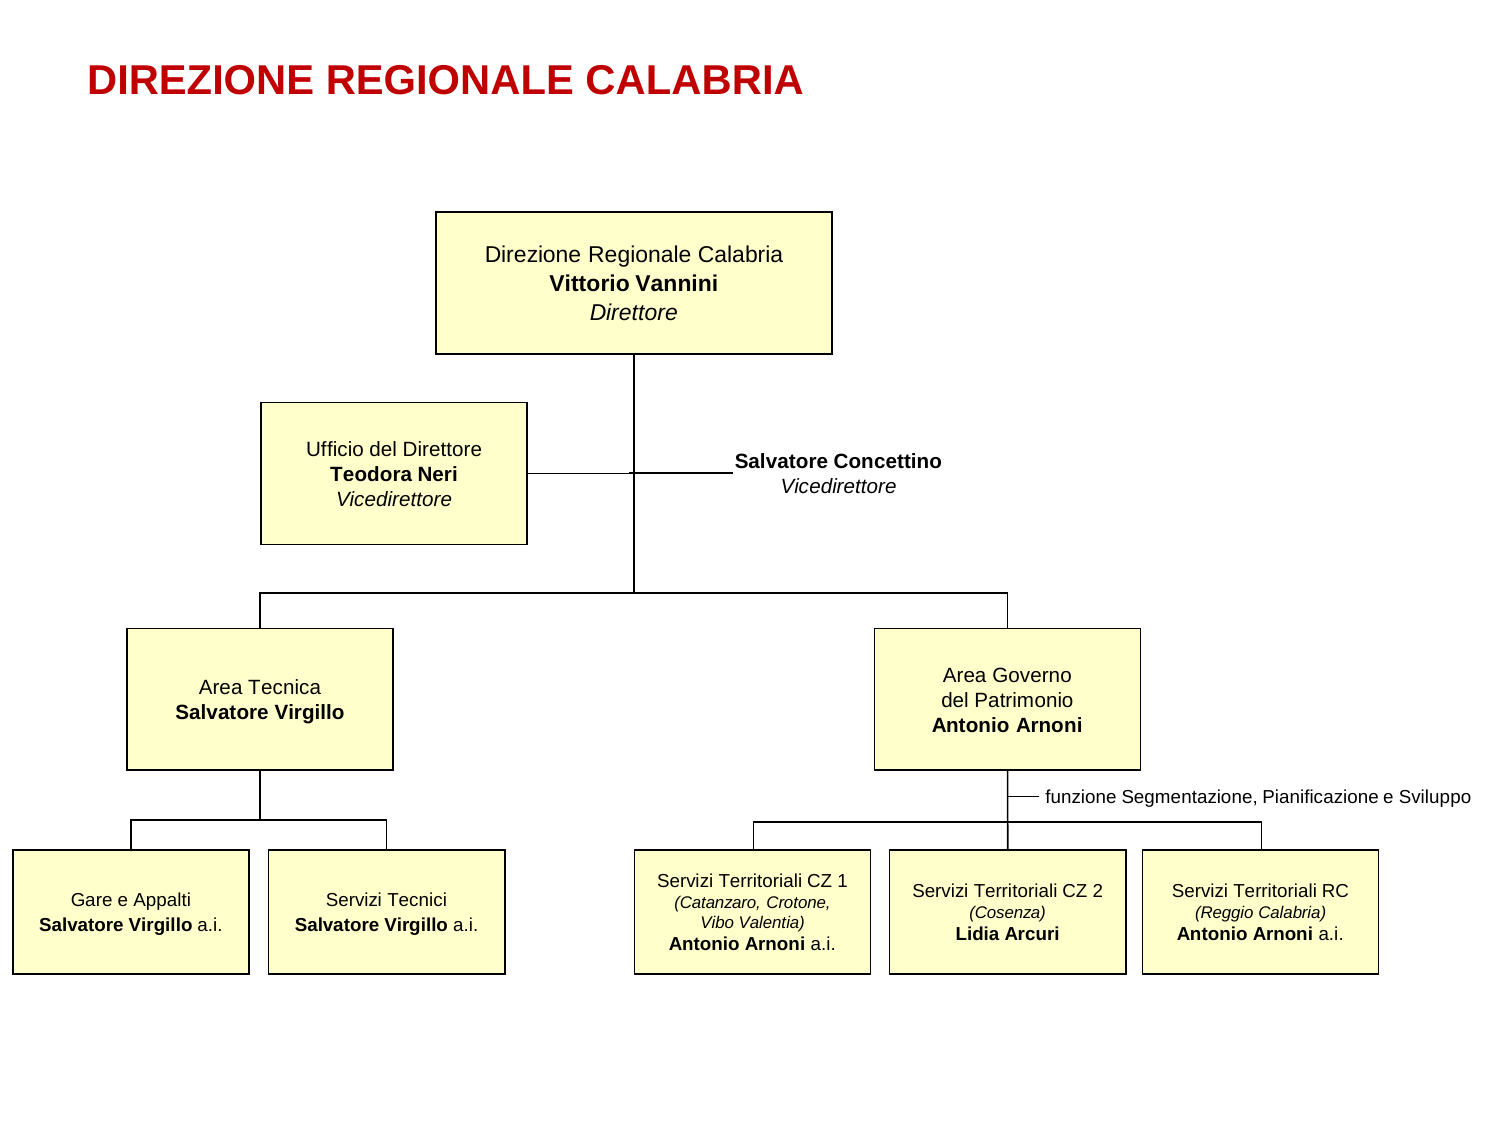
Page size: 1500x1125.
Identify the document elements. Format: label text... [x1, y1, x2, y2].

text_box DIREZIONE REGIONALE CALABRIA [72, 45, 1462, 128]
picture [11, 210, 1489, 975]
